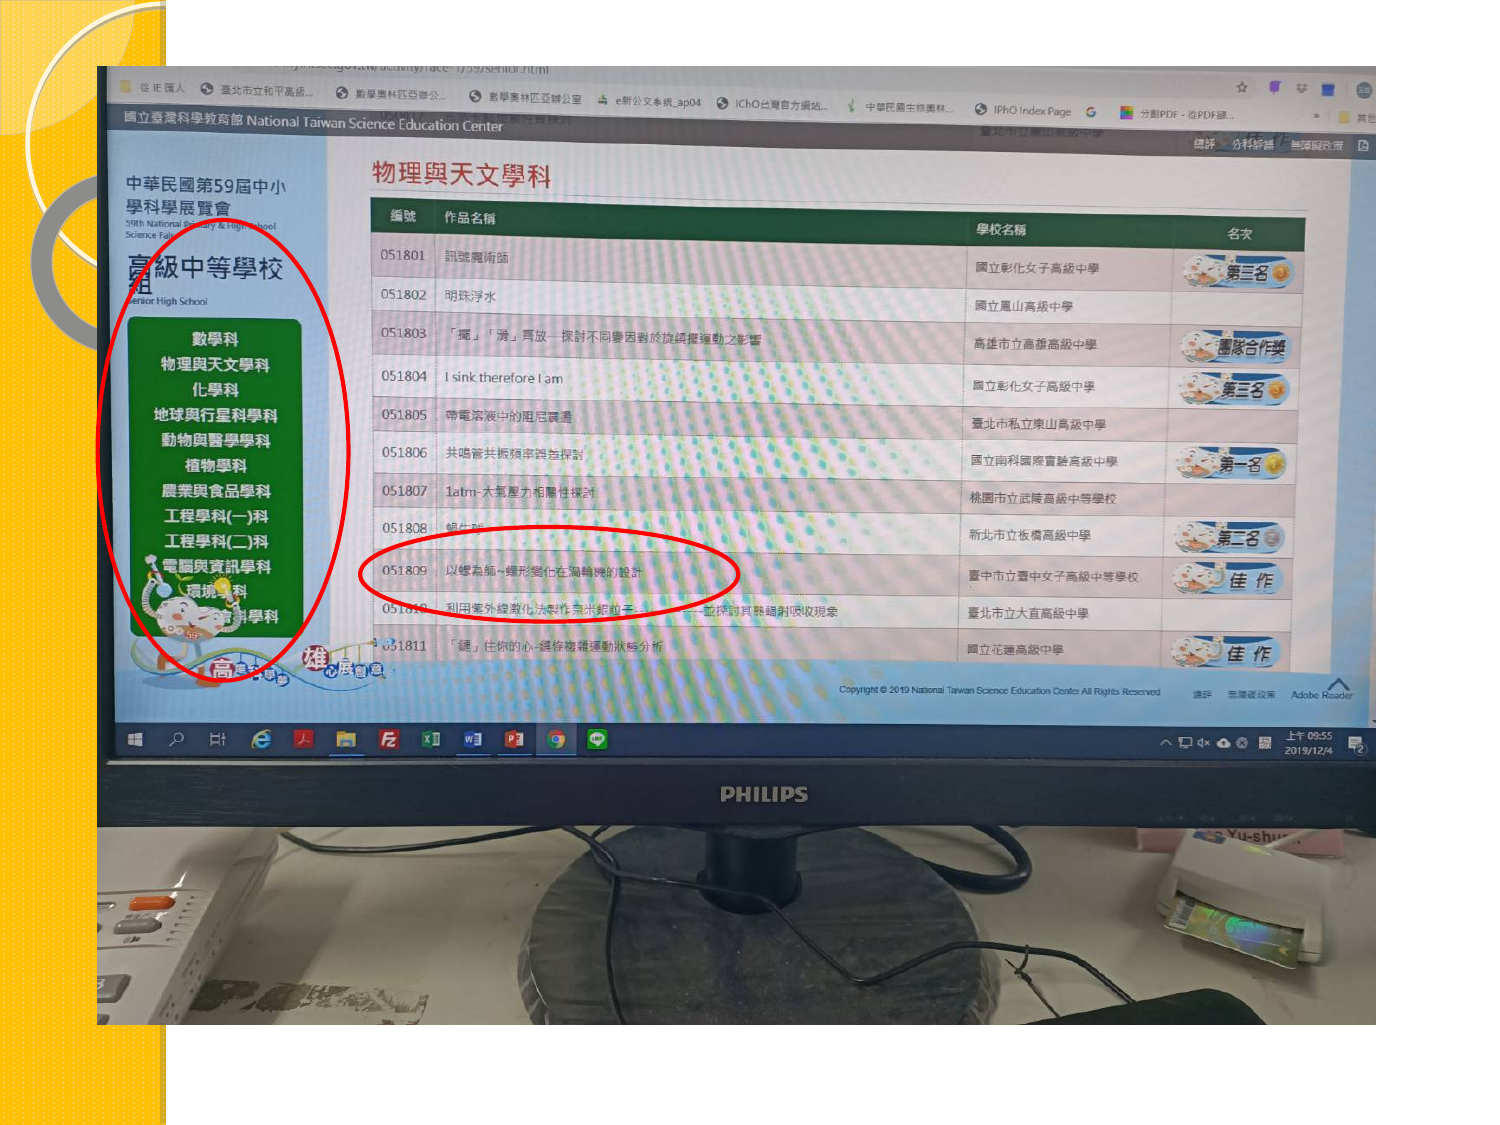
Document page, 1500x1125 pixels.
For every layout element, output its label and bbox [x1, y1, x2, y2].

picture [100, 223, 346, 678]
picture [97, 66, 1376, 1025]
